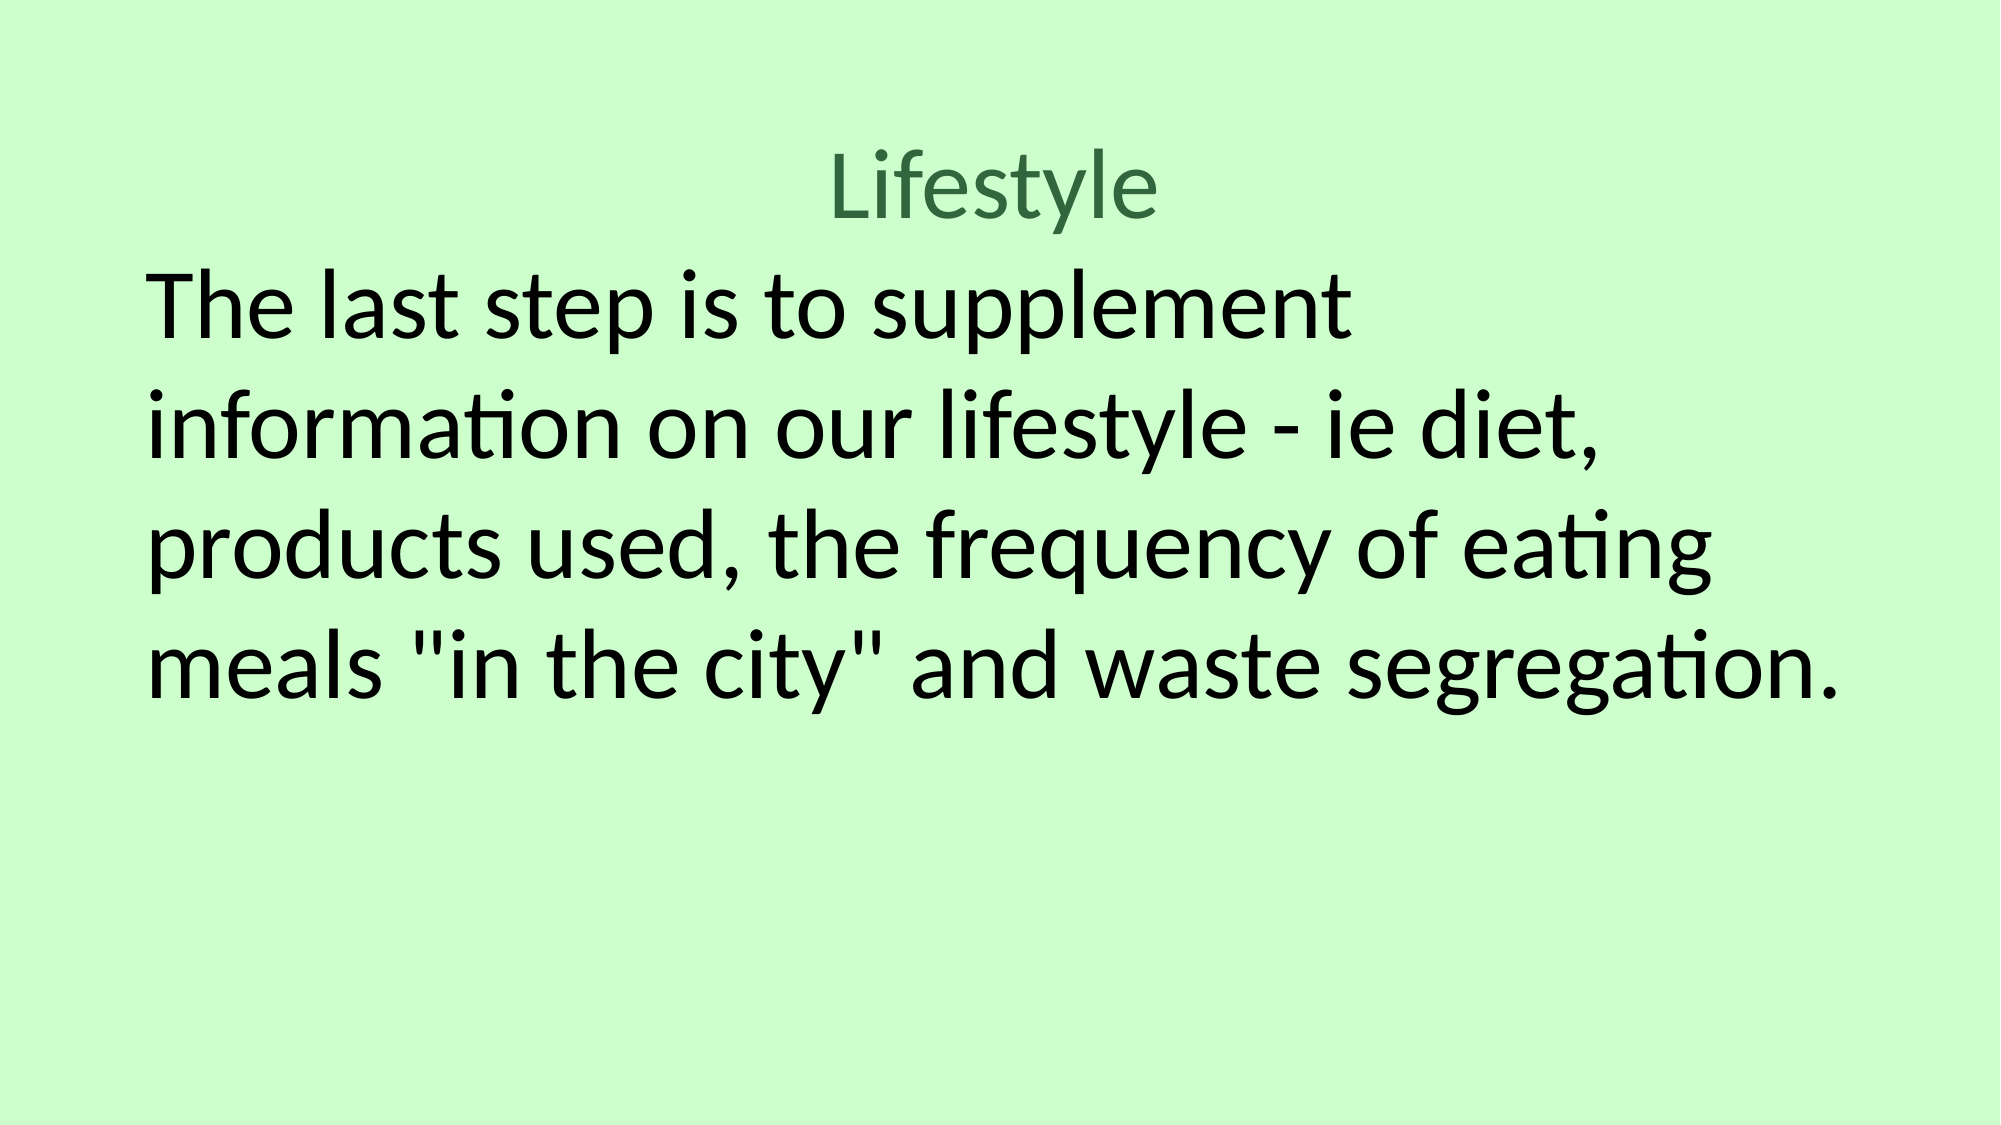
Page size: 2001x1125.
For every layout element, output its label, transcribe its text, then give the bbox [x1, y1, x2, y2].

text_box Lifestyle The last step is to supplement information on our lifestyle - ie diet, products used, the frequency of eating meals "in the city" and waste segregation. [130, 110, 1861, 854]
